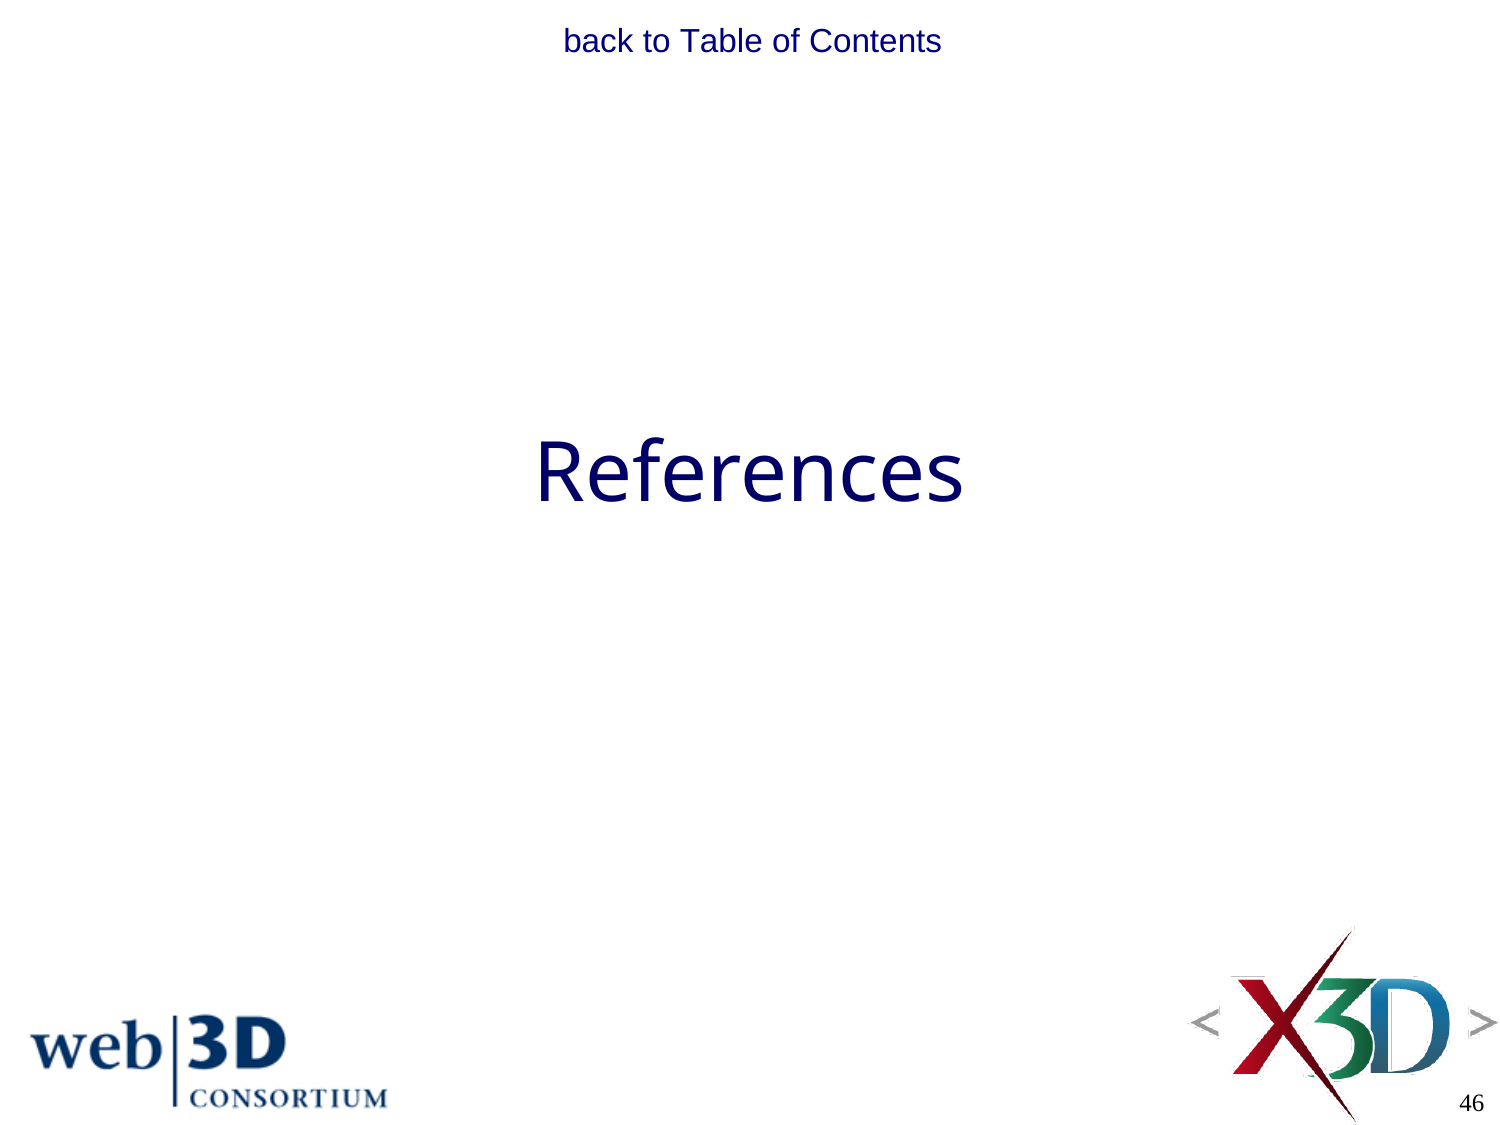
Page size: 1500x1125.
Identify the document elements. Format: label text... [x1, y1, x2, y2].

picture [1187, 926, 1500, 1125]
picture [12, 998, 413, 1118]
text_box back to Table of Contents [548, 14, 958, 68]
title References [112, 374, 1388, 563]
